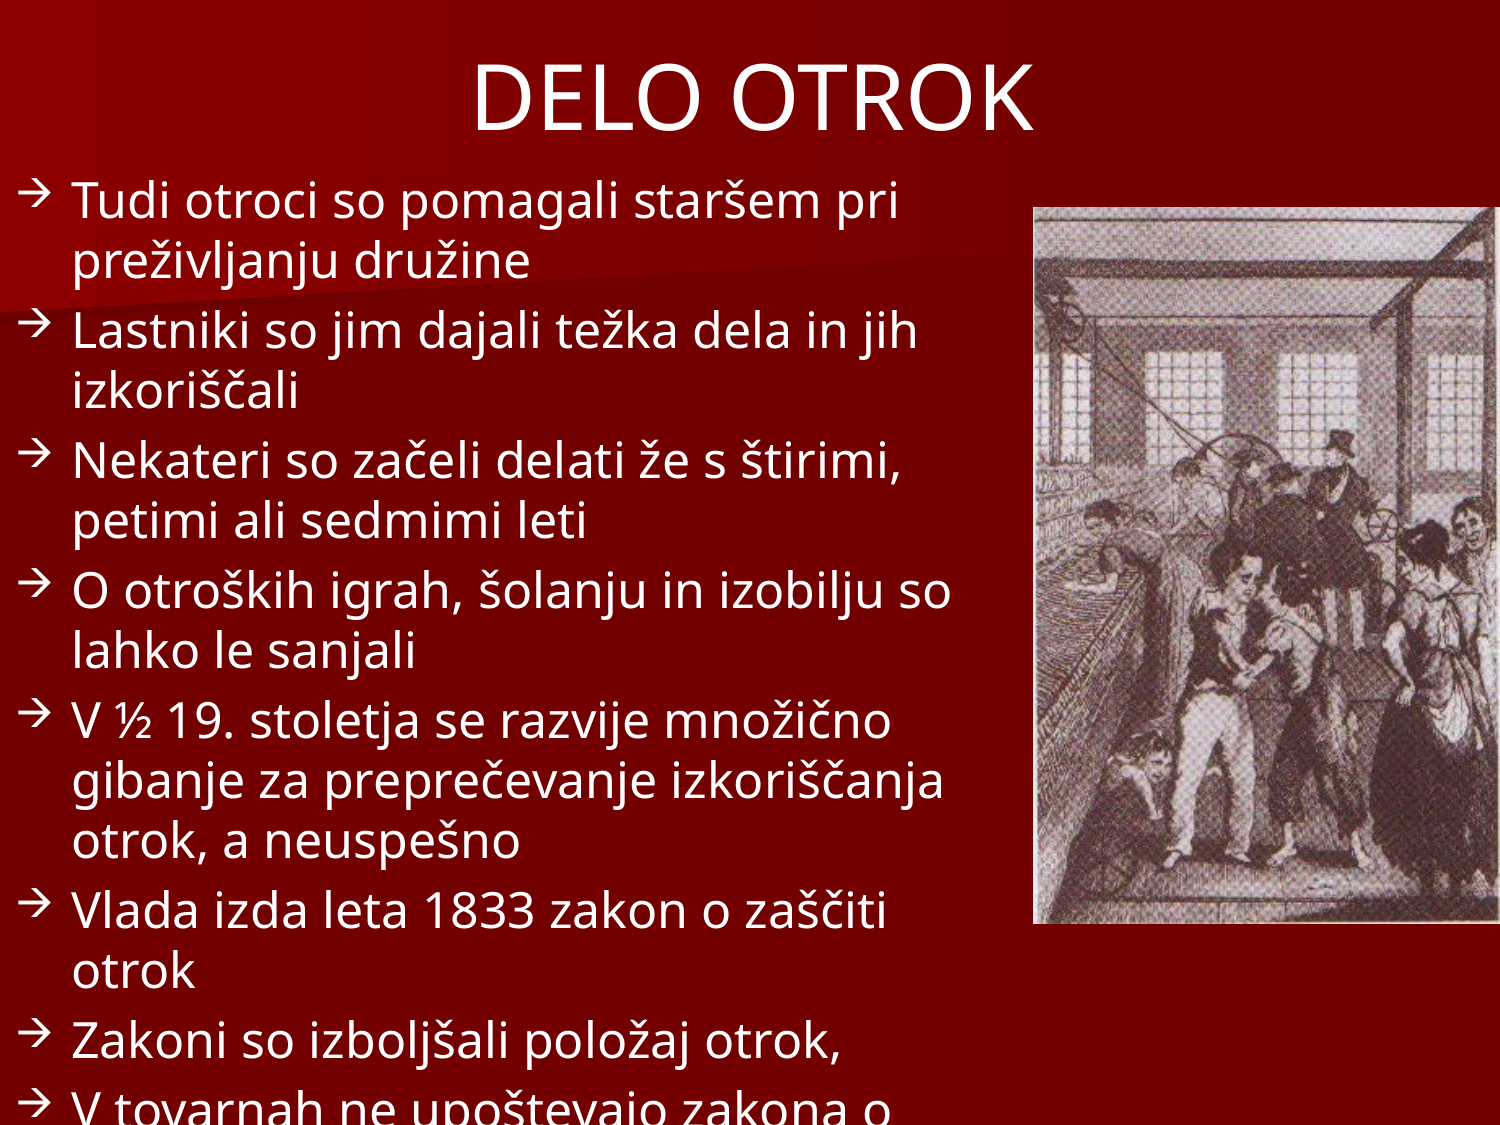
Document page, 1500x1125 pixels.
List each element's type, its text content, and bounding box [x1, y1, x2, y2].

title DELO OTROK [76, 0, 1427, 188]
picture [1033, 207, 1500, 924]
list Tudi otroci so pomagali staršem pri preživljanju družine Lastniki so jim dajali težka dela in jih izkoriščali Nekateri so začeli delati že s štirimi, petimi ali sedmimi leti O otroških igrah, šolanju in izobilju so lahko le sanjali V ½ 19. stoletja se razvije množično gibanje za preprečevanje izkoriščanja otrok, a neuspešno Vlada izda leta 1833 zakon o zaščiti otrok Zakoni so izboljšali položaj otrok, V tovarnah ne upoštevajo zakona o zaščiti otrok V rokodelstvu, obrti, kmetijstvu zaščite otrok sploh ni bilo [0, 160, 1034, 1106]
